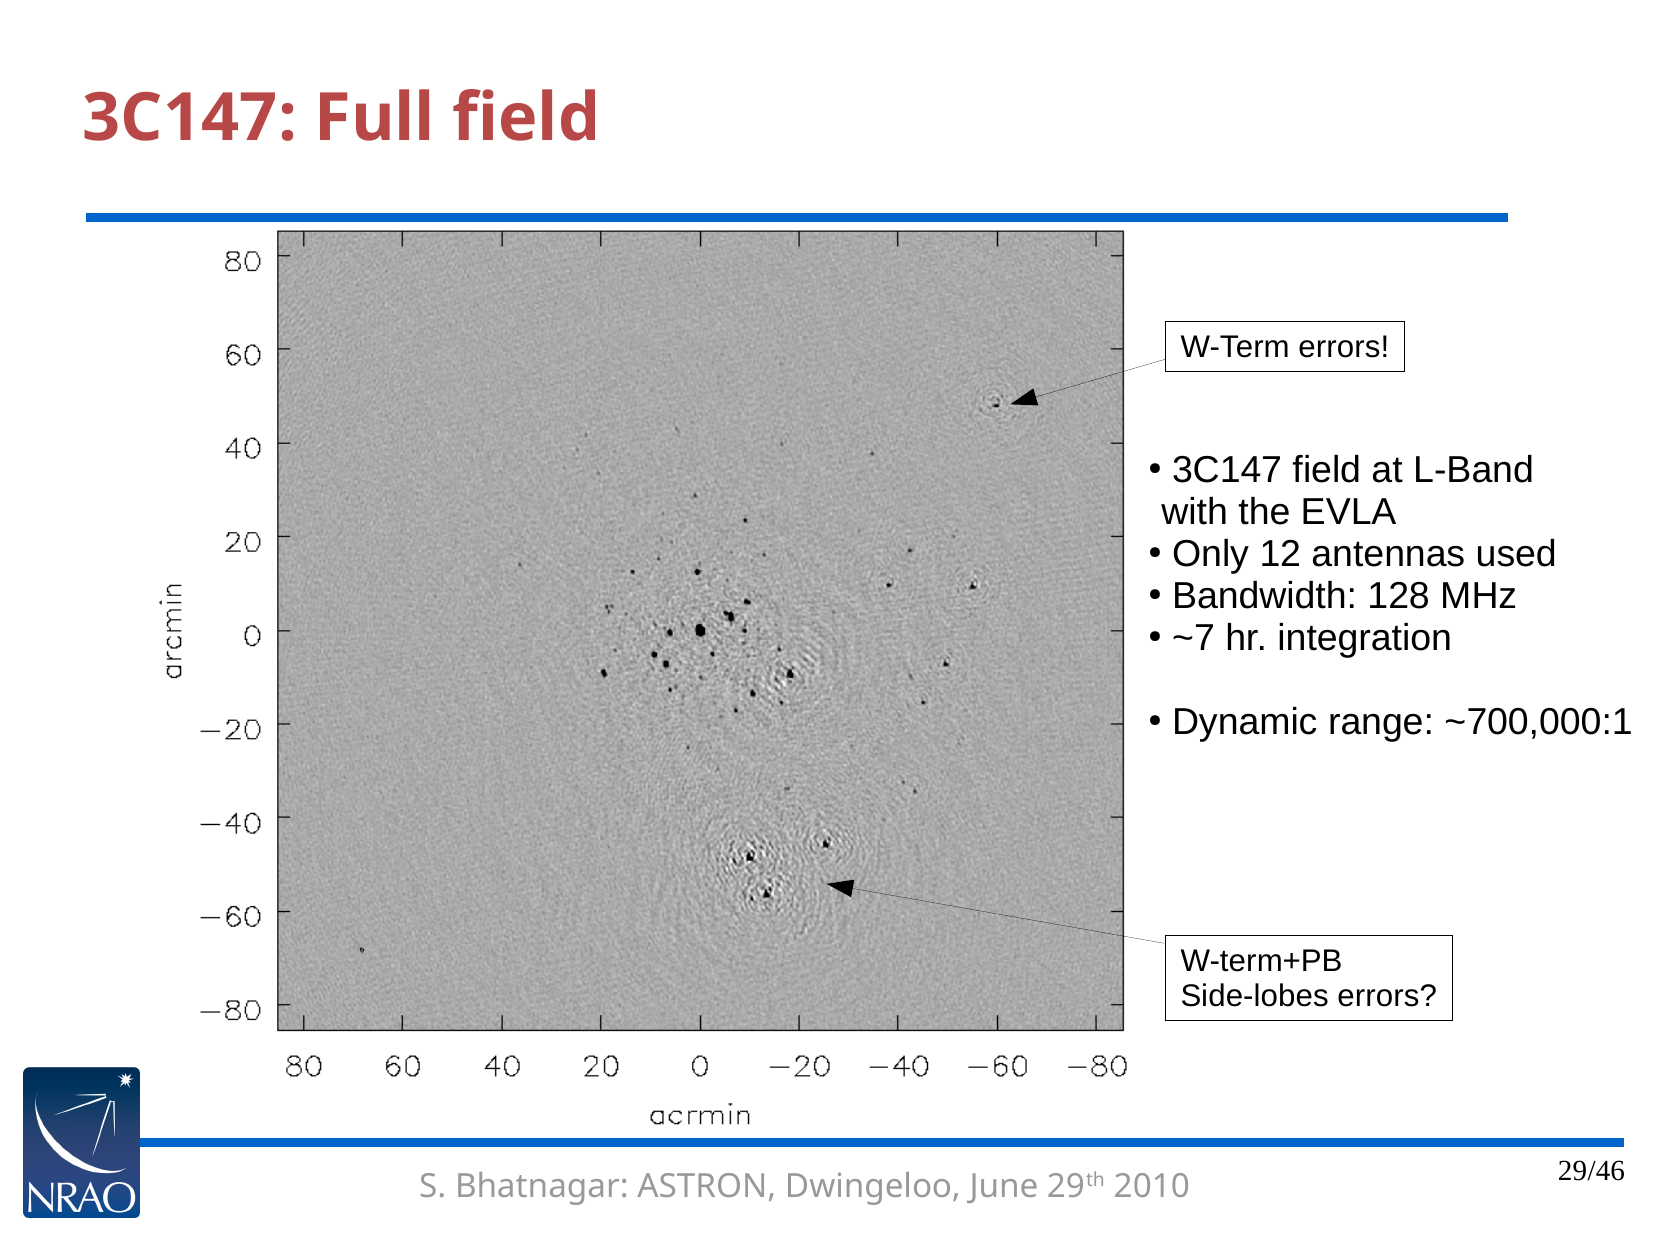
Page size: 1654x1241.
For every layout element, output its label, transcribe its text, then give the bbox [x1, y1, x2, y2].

picture [23, 1067, 140, 1218]
text_box 3C147 field at L-Band with the EVLA Only 12 antennas used Bandwidth: 128 MHz ~7 hr. integration Dynamic range: ~700,000:1 [1133, 441, 1648, 751]
title 3C147: Full field [82, 49, 1571, 180]
text_box W-term+PB Side-lobes errors? [1165, 935, 1446, 1021]
picture [158, 227, 1128, 1128]
text_box W-Term errors! [1165, 321, 1400, 372]
